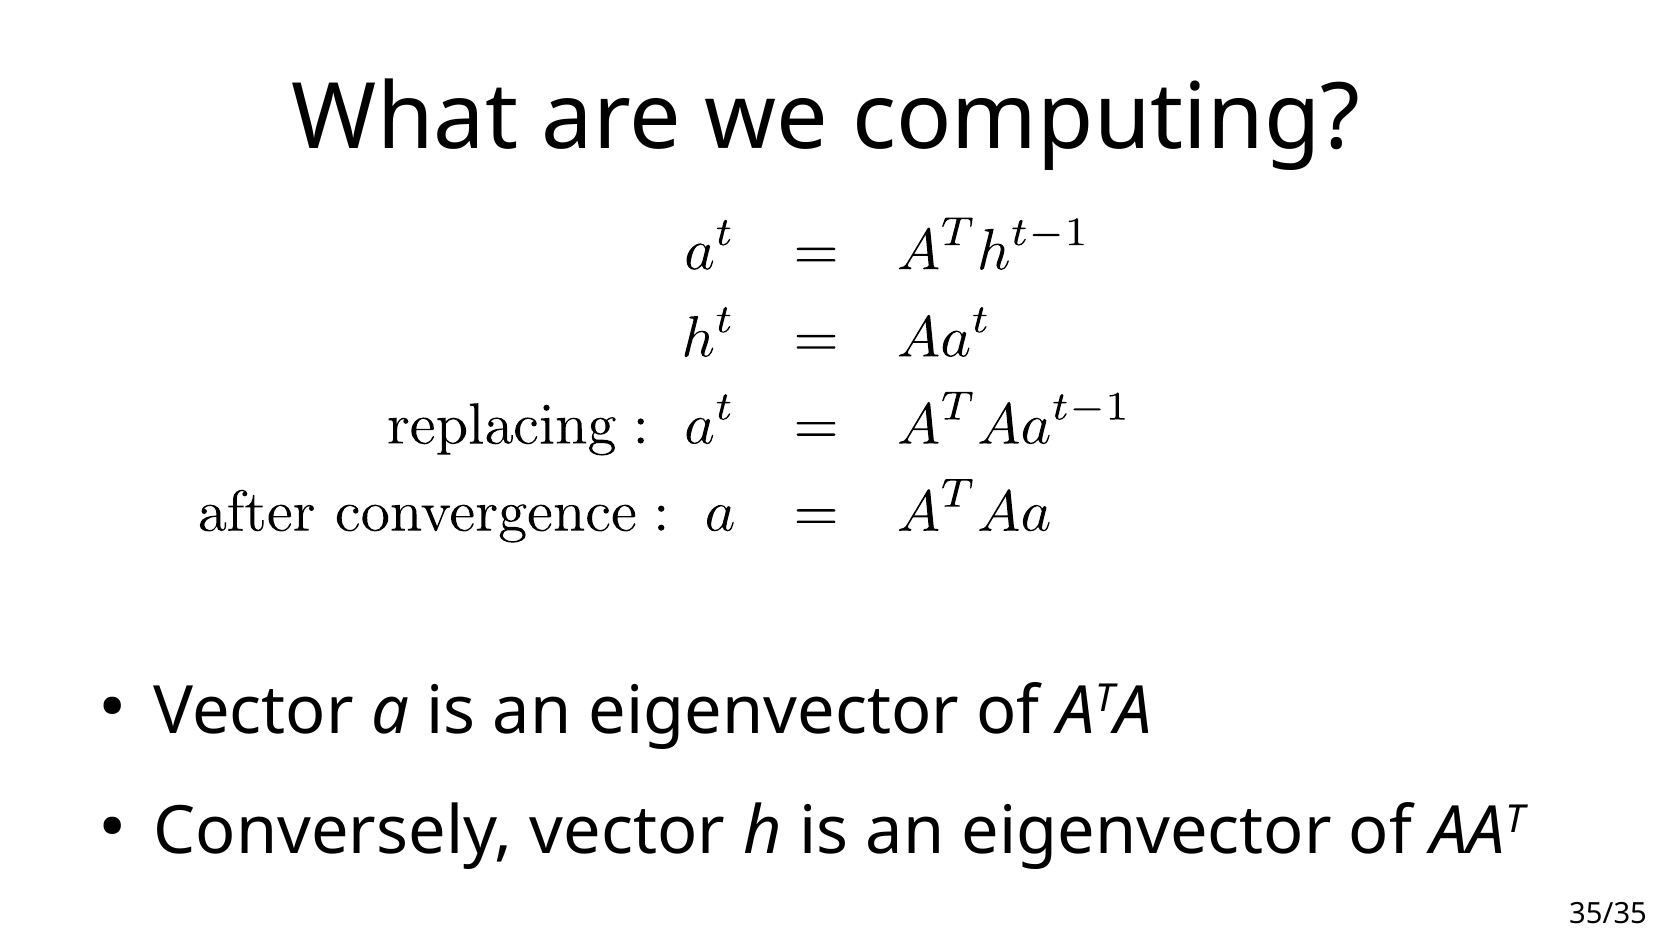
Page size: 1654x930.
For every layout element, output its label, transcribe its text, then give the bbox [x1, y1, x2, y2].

list Vector a is an eigenvector of ATA Conversely, vector h is an eigenvector of AAT [82, 661, 1571, 892]
text_box [197, 217, 1129, 543]
title What are we computing? [82, 1, 1571, 225]
